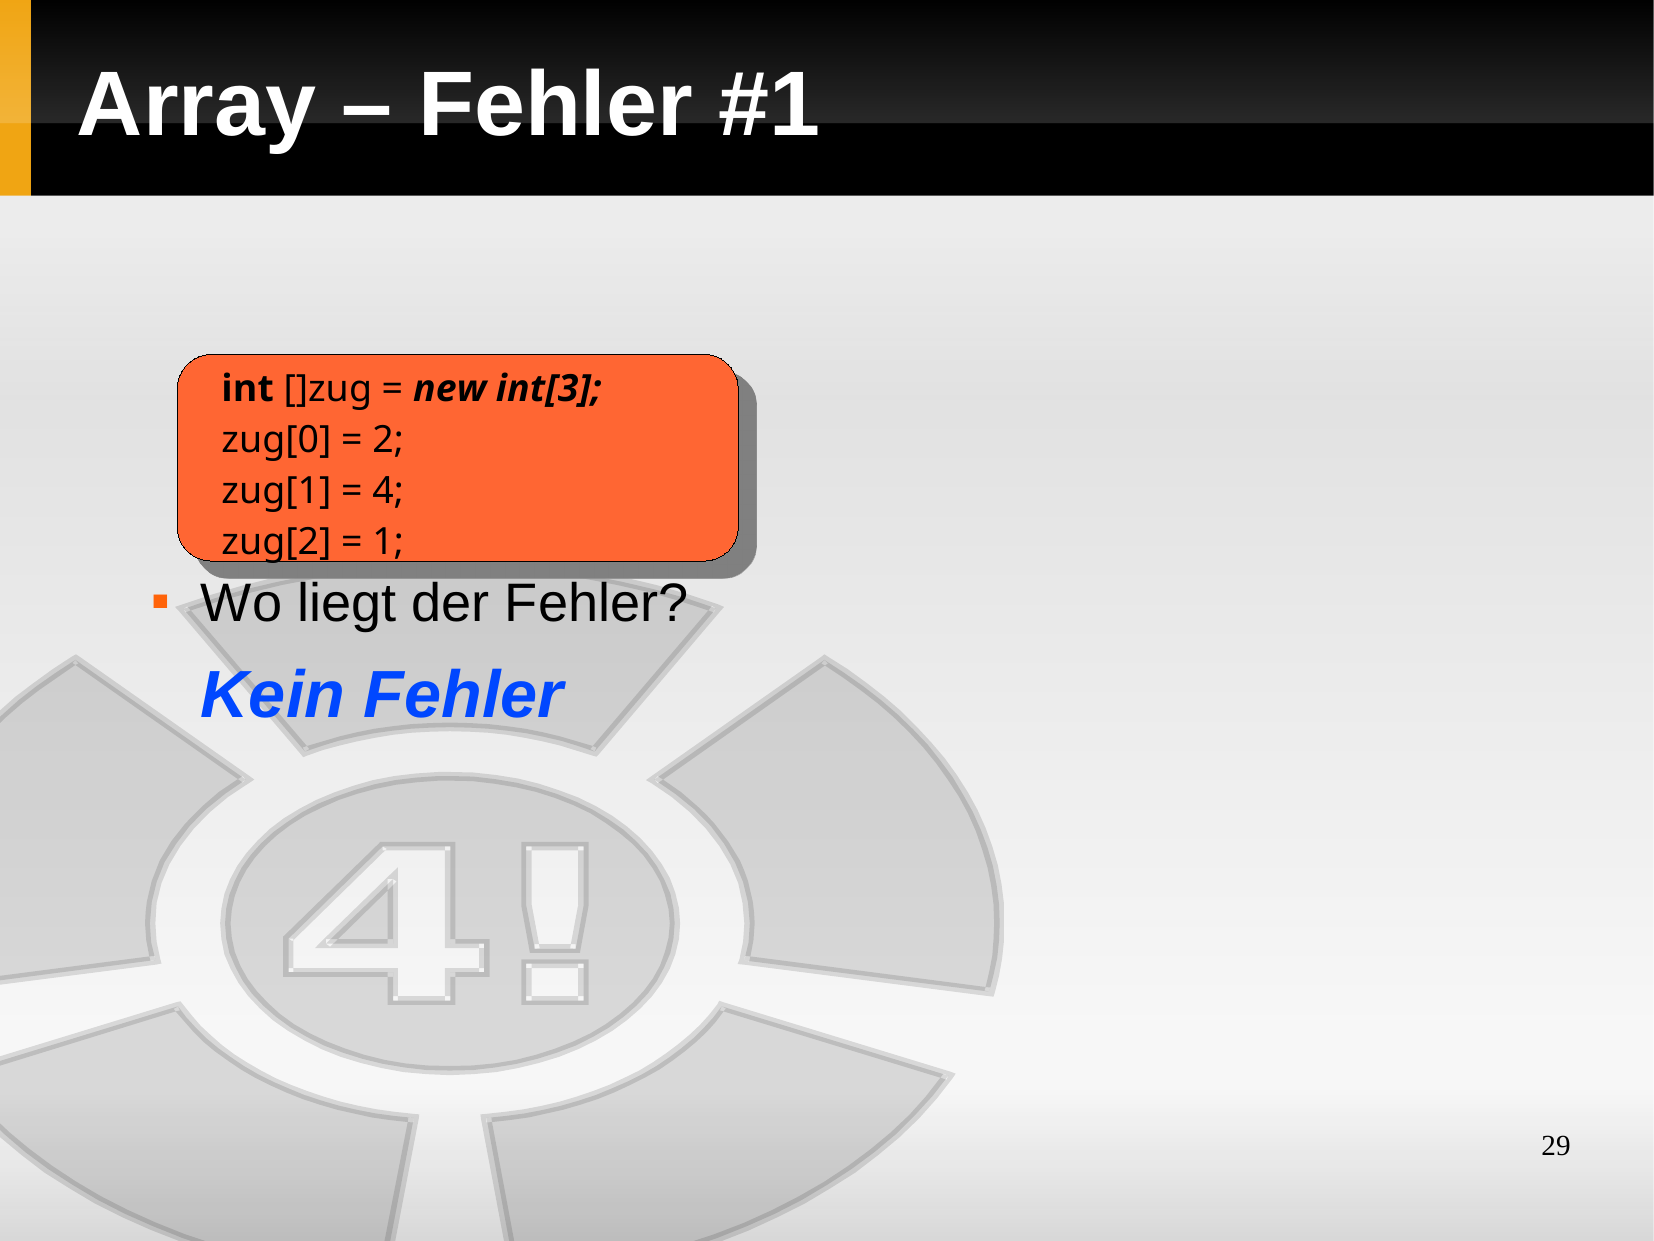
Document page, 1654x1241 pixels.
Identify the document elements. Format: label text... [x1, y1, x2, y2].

text_box int []zug = new int[3]; zug[0] = 2; zug[1] = 4; zug[2] = 1; [206, 354, 699, 544]
title Array – Fehler #1 [76, 7, 1565, 200]
text_box [245, 544, 256, 552]
text_box [279, 354, 739, 562]
list Wo liegt der Fehler? Kein Fehler [59, 236, 1548, 1040]
text_box [267, 544, 279, 552]
text_box [177, 354, 279, 562]
picture [0, 0, 1654, 1241]
